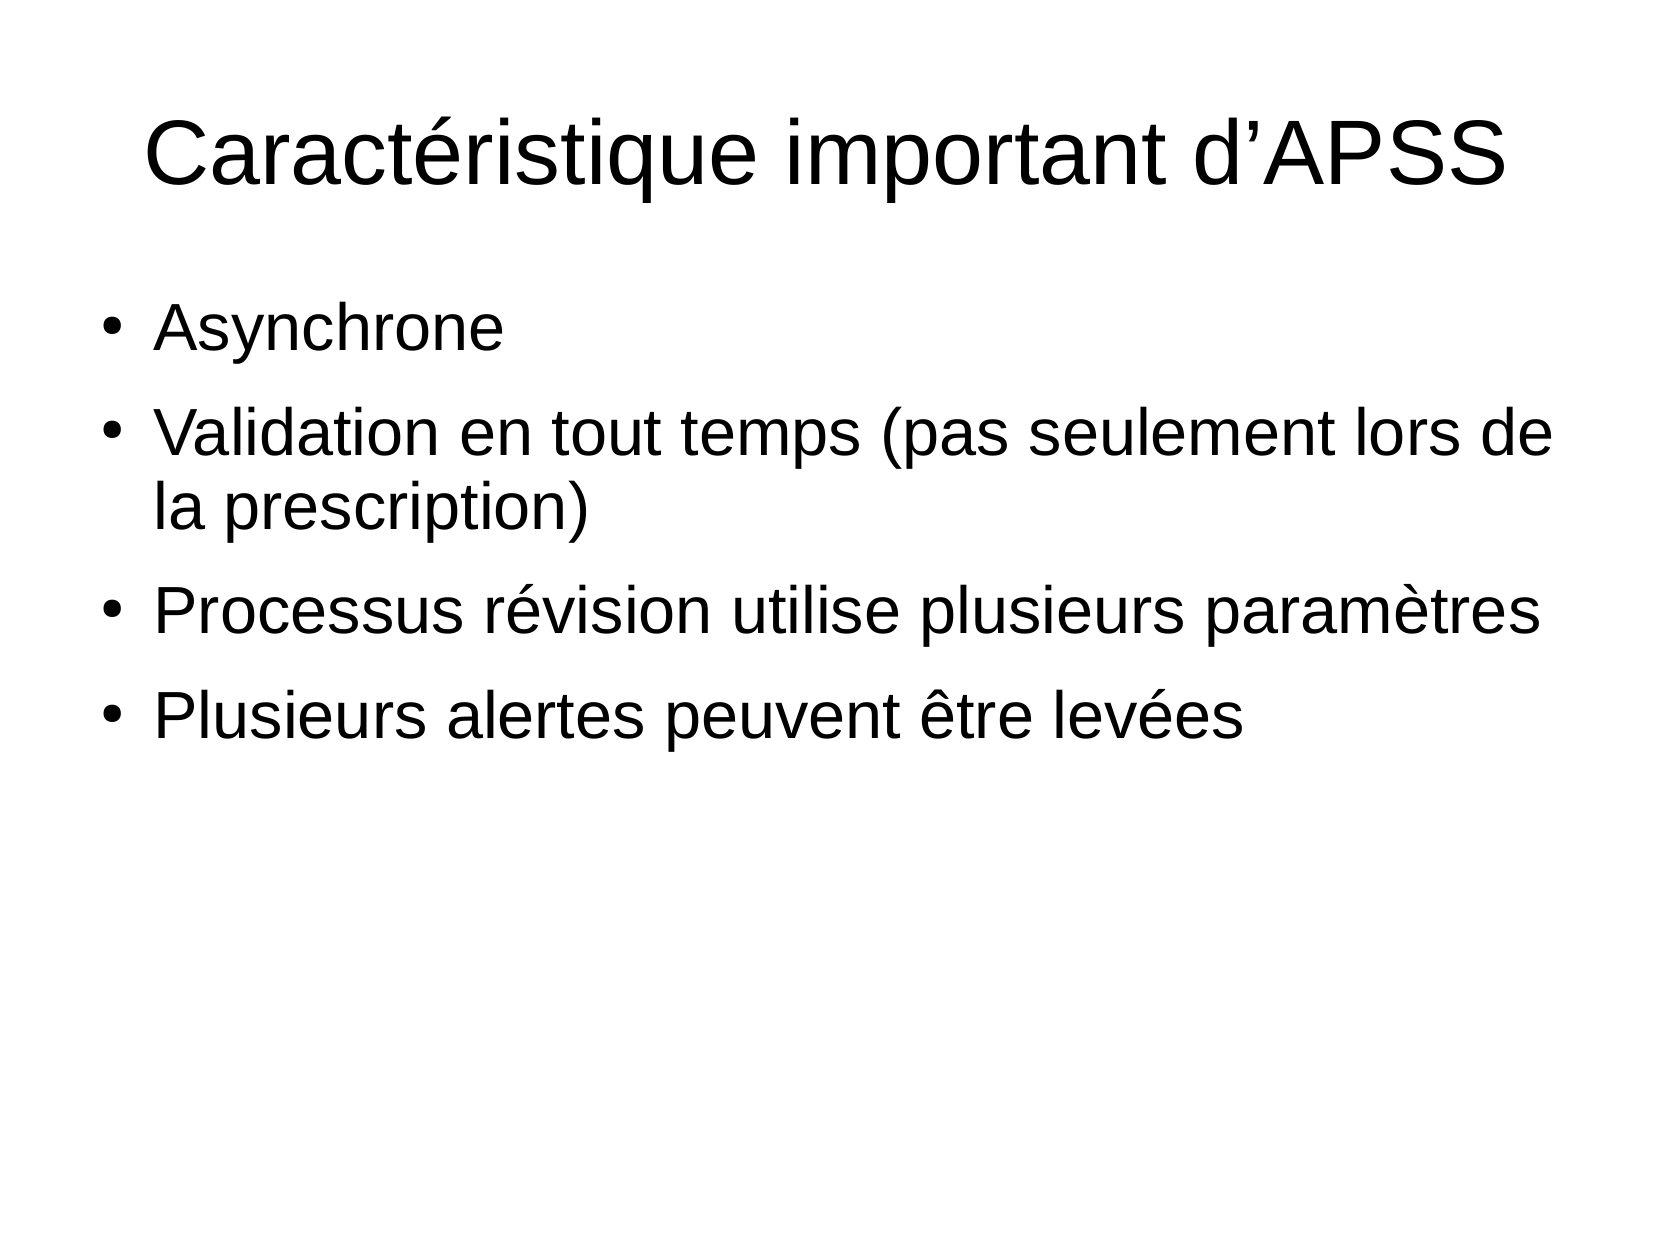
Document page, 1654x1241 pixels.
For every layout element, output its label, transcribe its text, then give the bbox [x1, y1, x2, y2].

list Asynchrone Validation en tout temps (pas seulement lors de la prescription) Processus révision utilise plusieurs paramètres Plusieurs alertes peuvent être levées [82, 290, 1571, 1010]
title Caractéristique important d’APSS [82, 49, 1571, 257]
